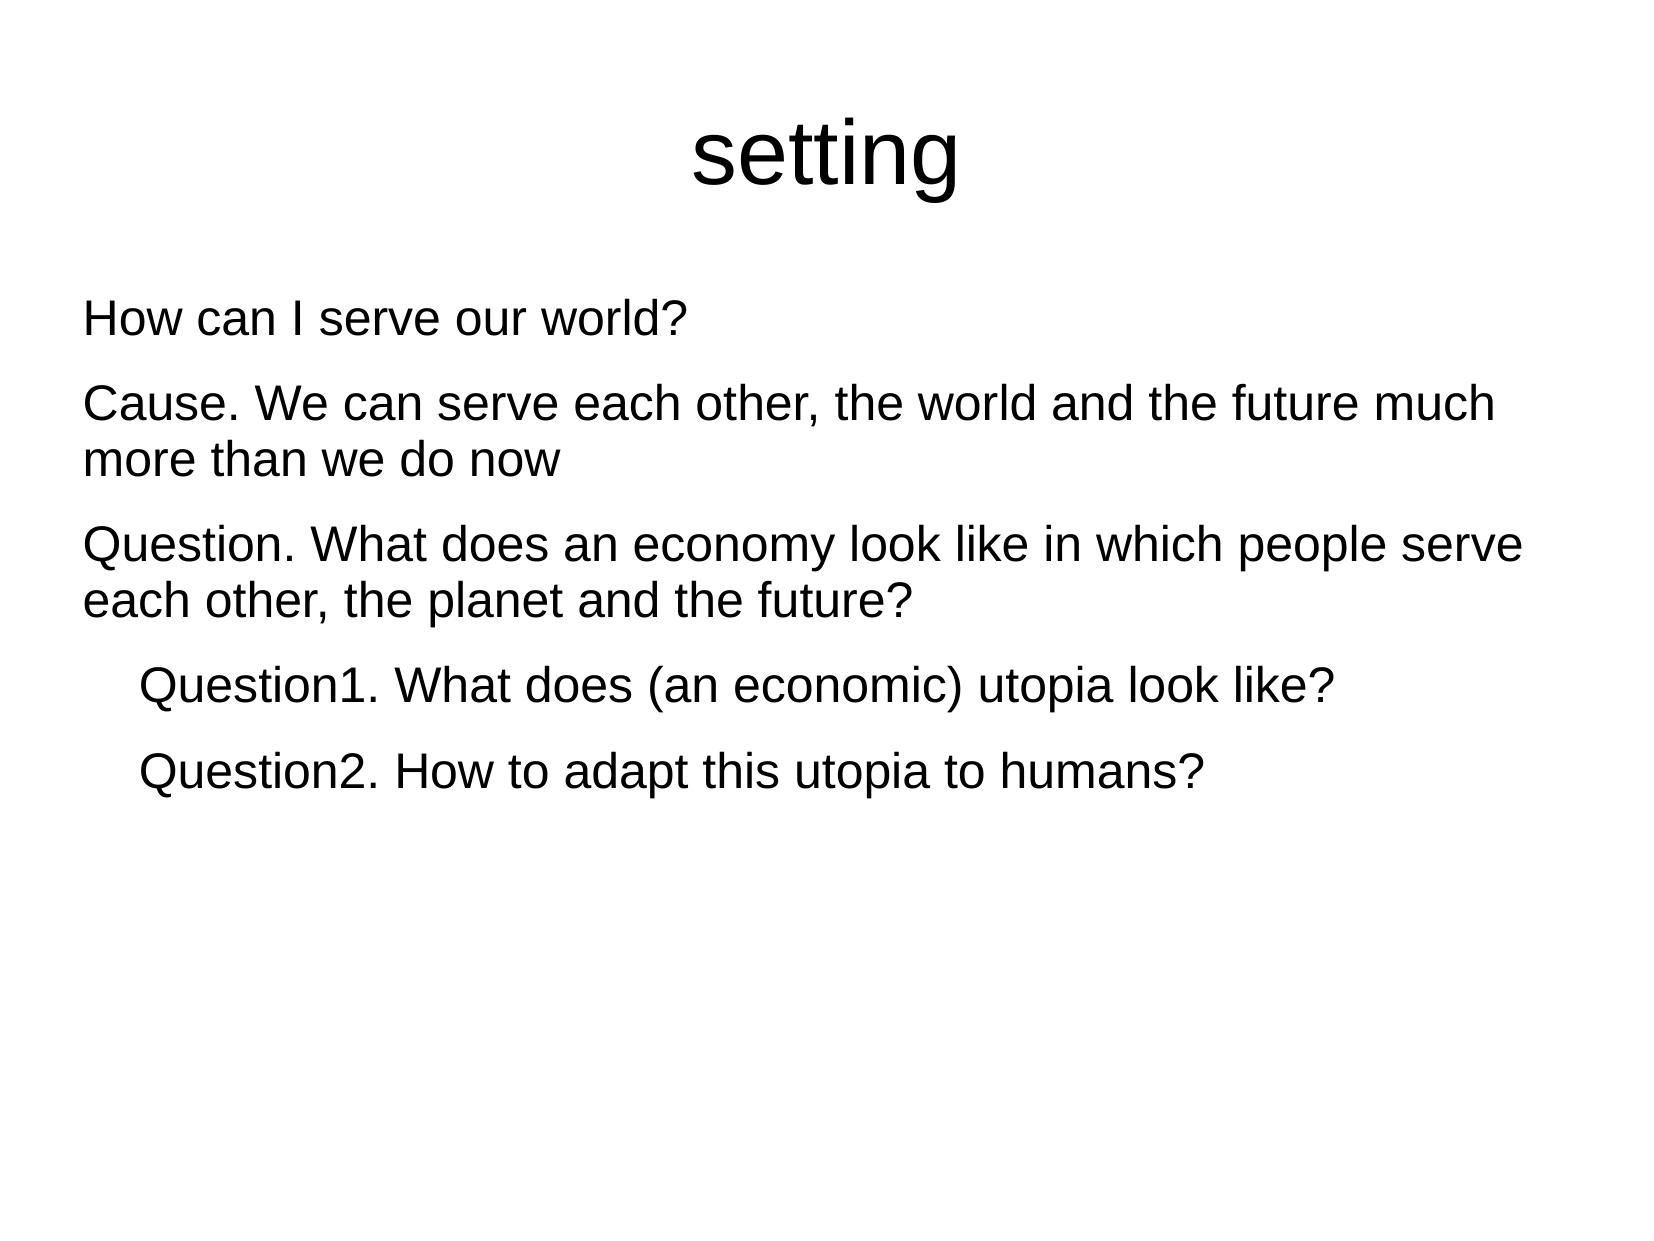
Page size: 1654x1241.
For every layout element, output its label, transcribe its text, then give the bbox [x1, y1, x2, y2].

title setting [82, 49, 1571, 257]
list How can I serve our world? Cause. We can serve each other, the world and the future much more than we do now Question. What does an economy look like in which people serve each other, the planet and the future? Question1. What does (an economic) utopia look like? Question2. How to adapt this utopia to humans? [82, 290, 1571, 1010]
